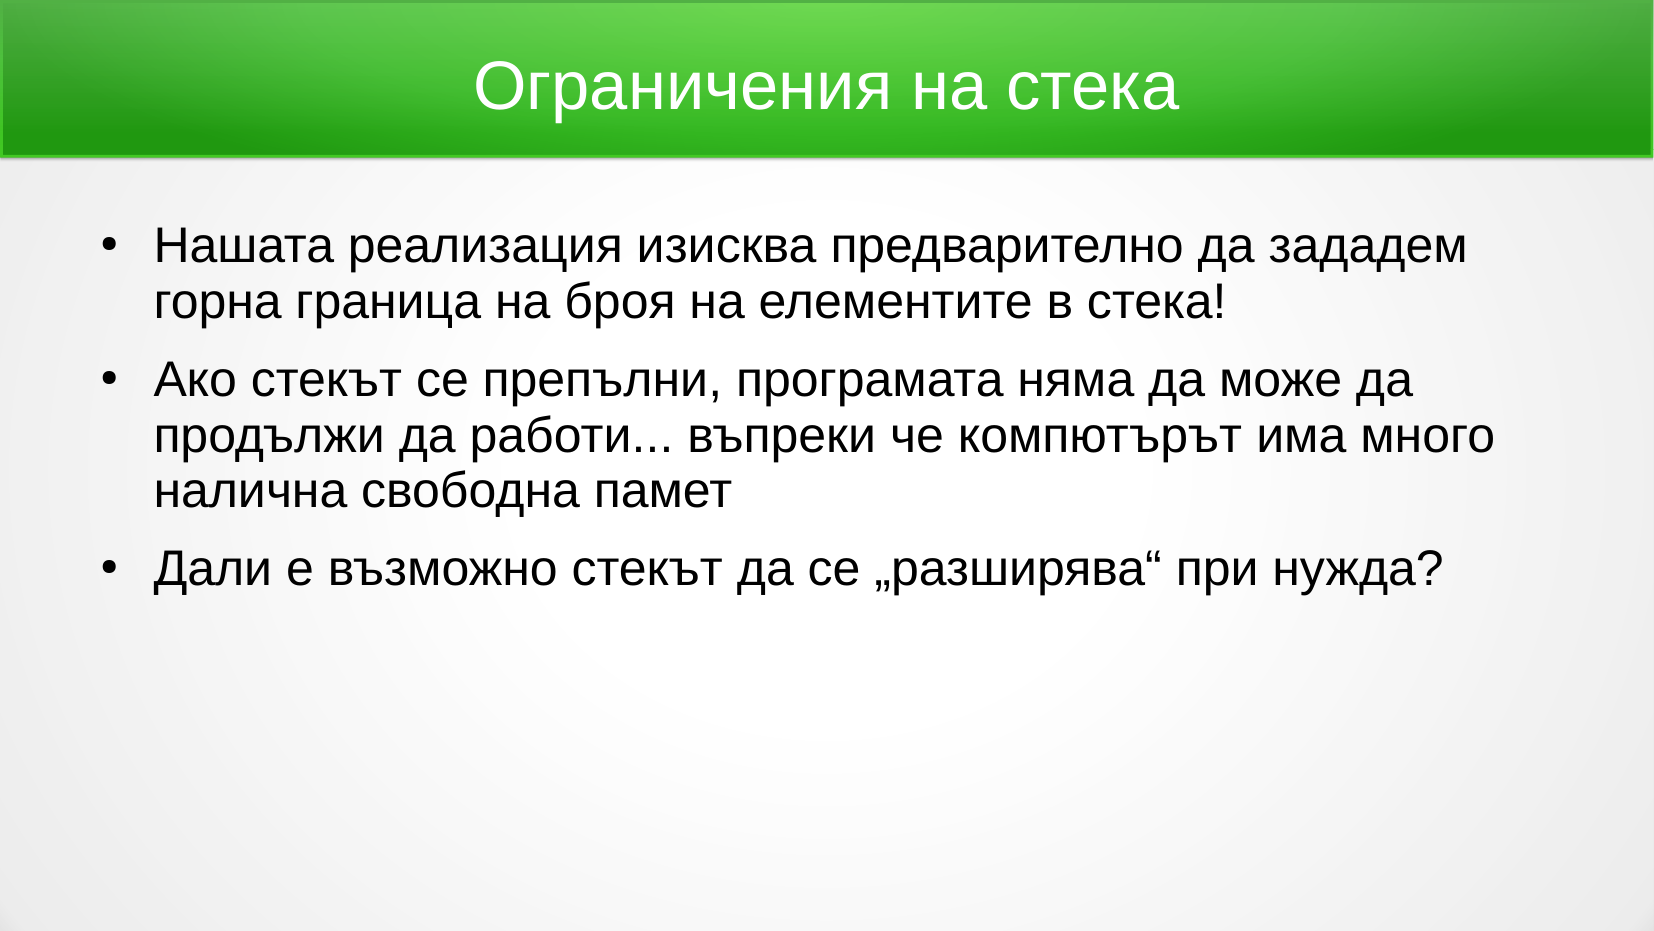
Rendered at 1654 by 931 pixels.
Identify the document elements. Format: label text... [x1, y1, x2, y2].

title Ограничения на стека [82, 37, 1571, 135]
list Нашата реализация изисква предварително да зададем горна граница на броя на елементите в стека! Ако стекът се препълни, програмата няма да може да продължи да работи... въпреки че компютърът има много налична свободна памет Дали е възможно стекът да се „разширява“ при нужда? [82, 217, 1538, 758]
